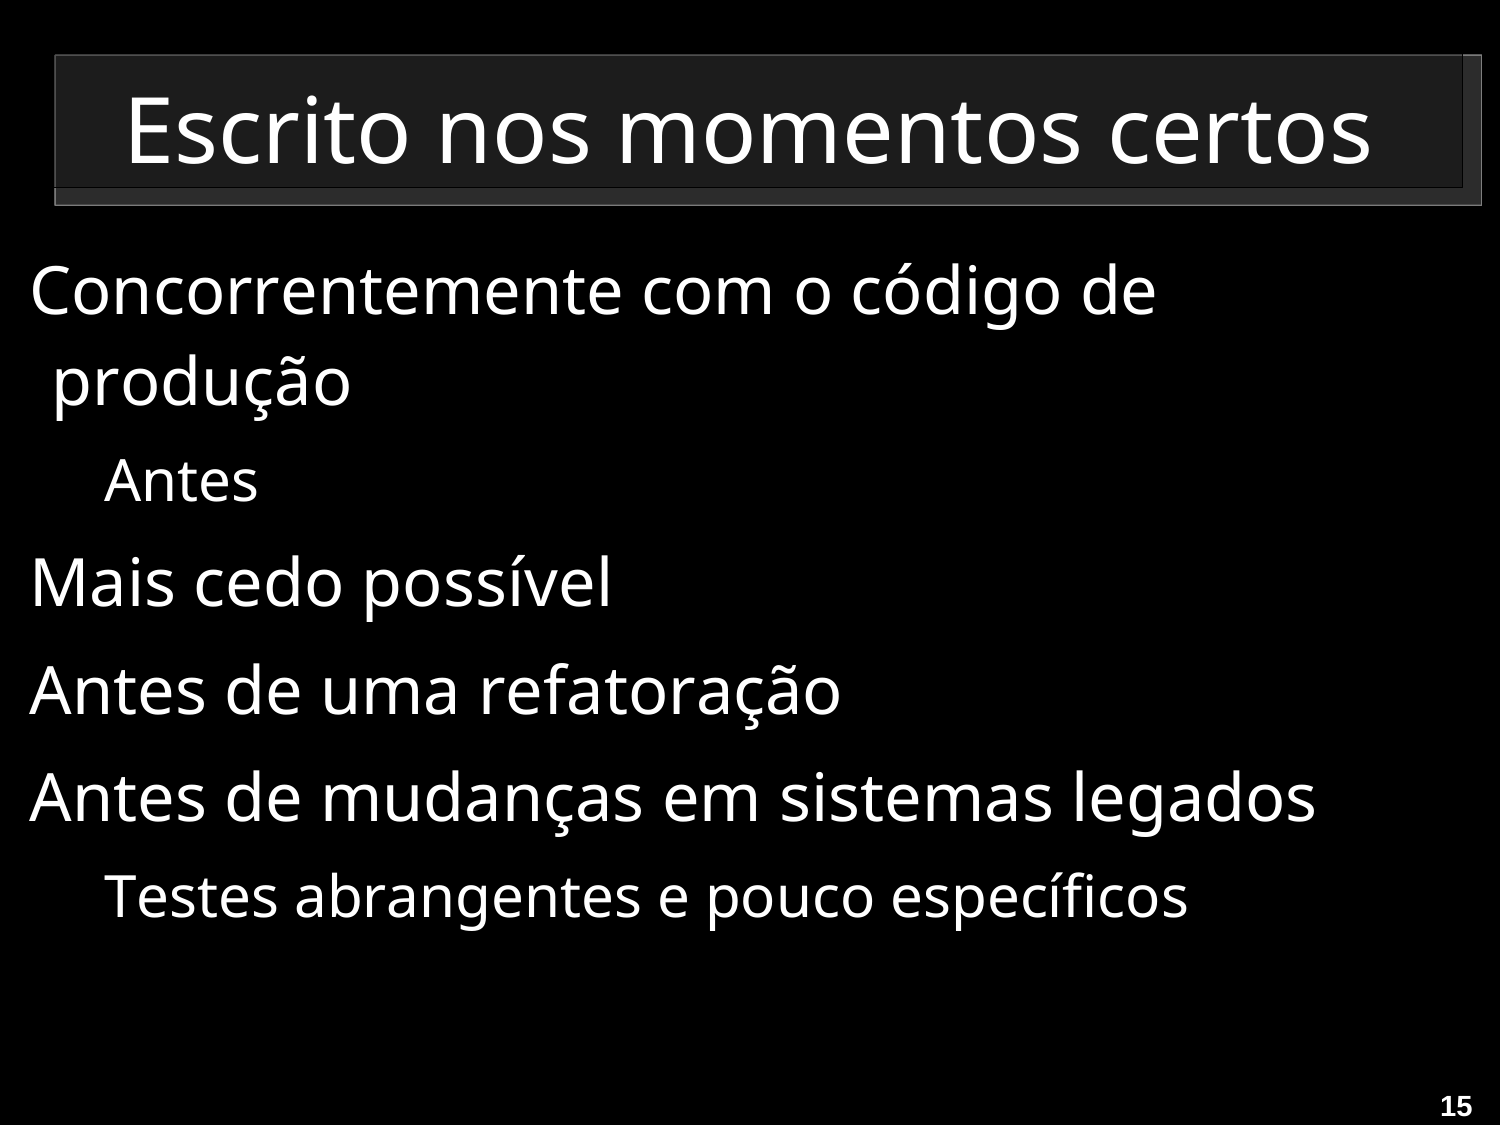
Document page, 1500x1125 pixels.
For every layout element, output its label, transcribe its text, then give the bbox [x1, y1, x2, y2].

list Concorrentemente com o código de produção Antes Mais cedo possível Antes de uma refatoração Antes de mudanças em sistemas legados Testes abrangentes e pouco específicos [29, 243, 1469, 1072]
title Escrito nos momentos certos [29, 38, 1469, 218]
